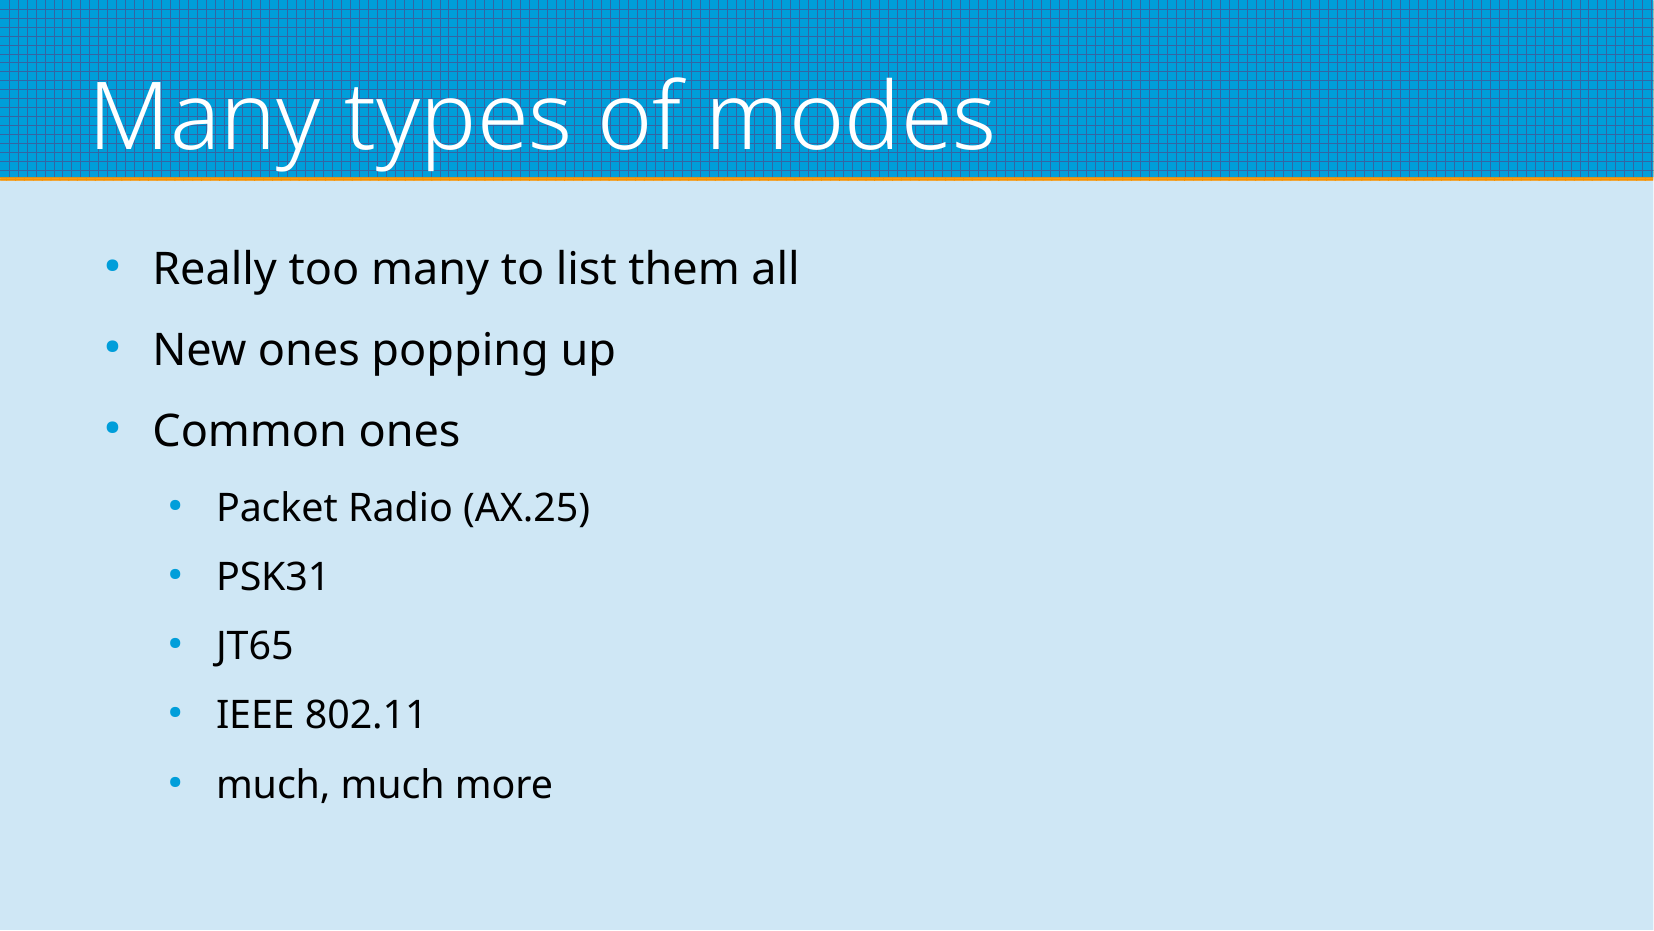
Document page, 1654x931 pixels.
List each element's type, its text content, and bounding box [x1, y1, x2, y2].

list Really too many to list them all New ones popping up Common ones Packet Radio (AX.25) PSK31 JT65 IEEE 802.11 much, much more [88, 236, 1565, 813]
title Many types of modes [88, 14, 1565, 178]
